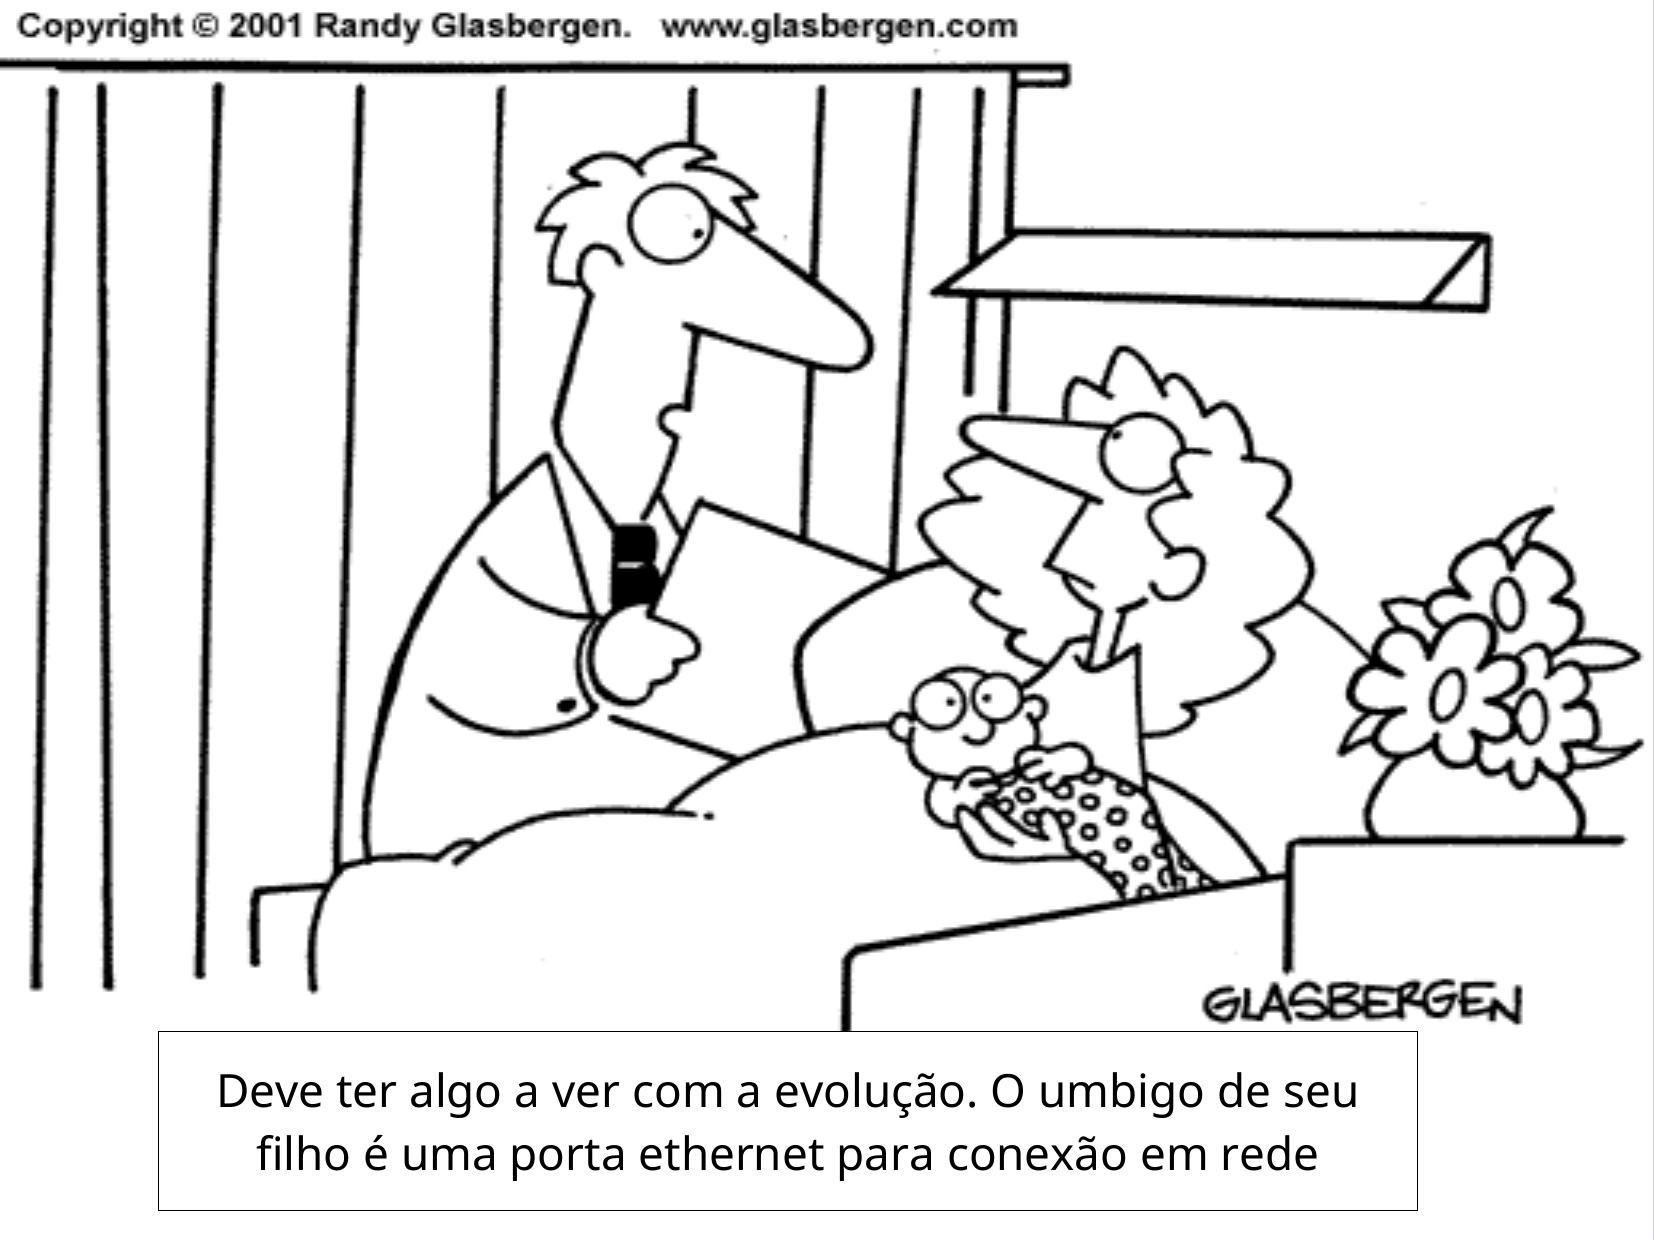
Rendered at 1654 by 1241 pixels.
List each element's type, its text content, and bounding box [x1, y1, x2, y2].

text_box Deve ter algo a ver com a evolução. O umbigo de seu filho é uma porta ethernet para conexão em rede [158, 1031, 1418, 1211]
picture [0, 0, 1654, 1241]
